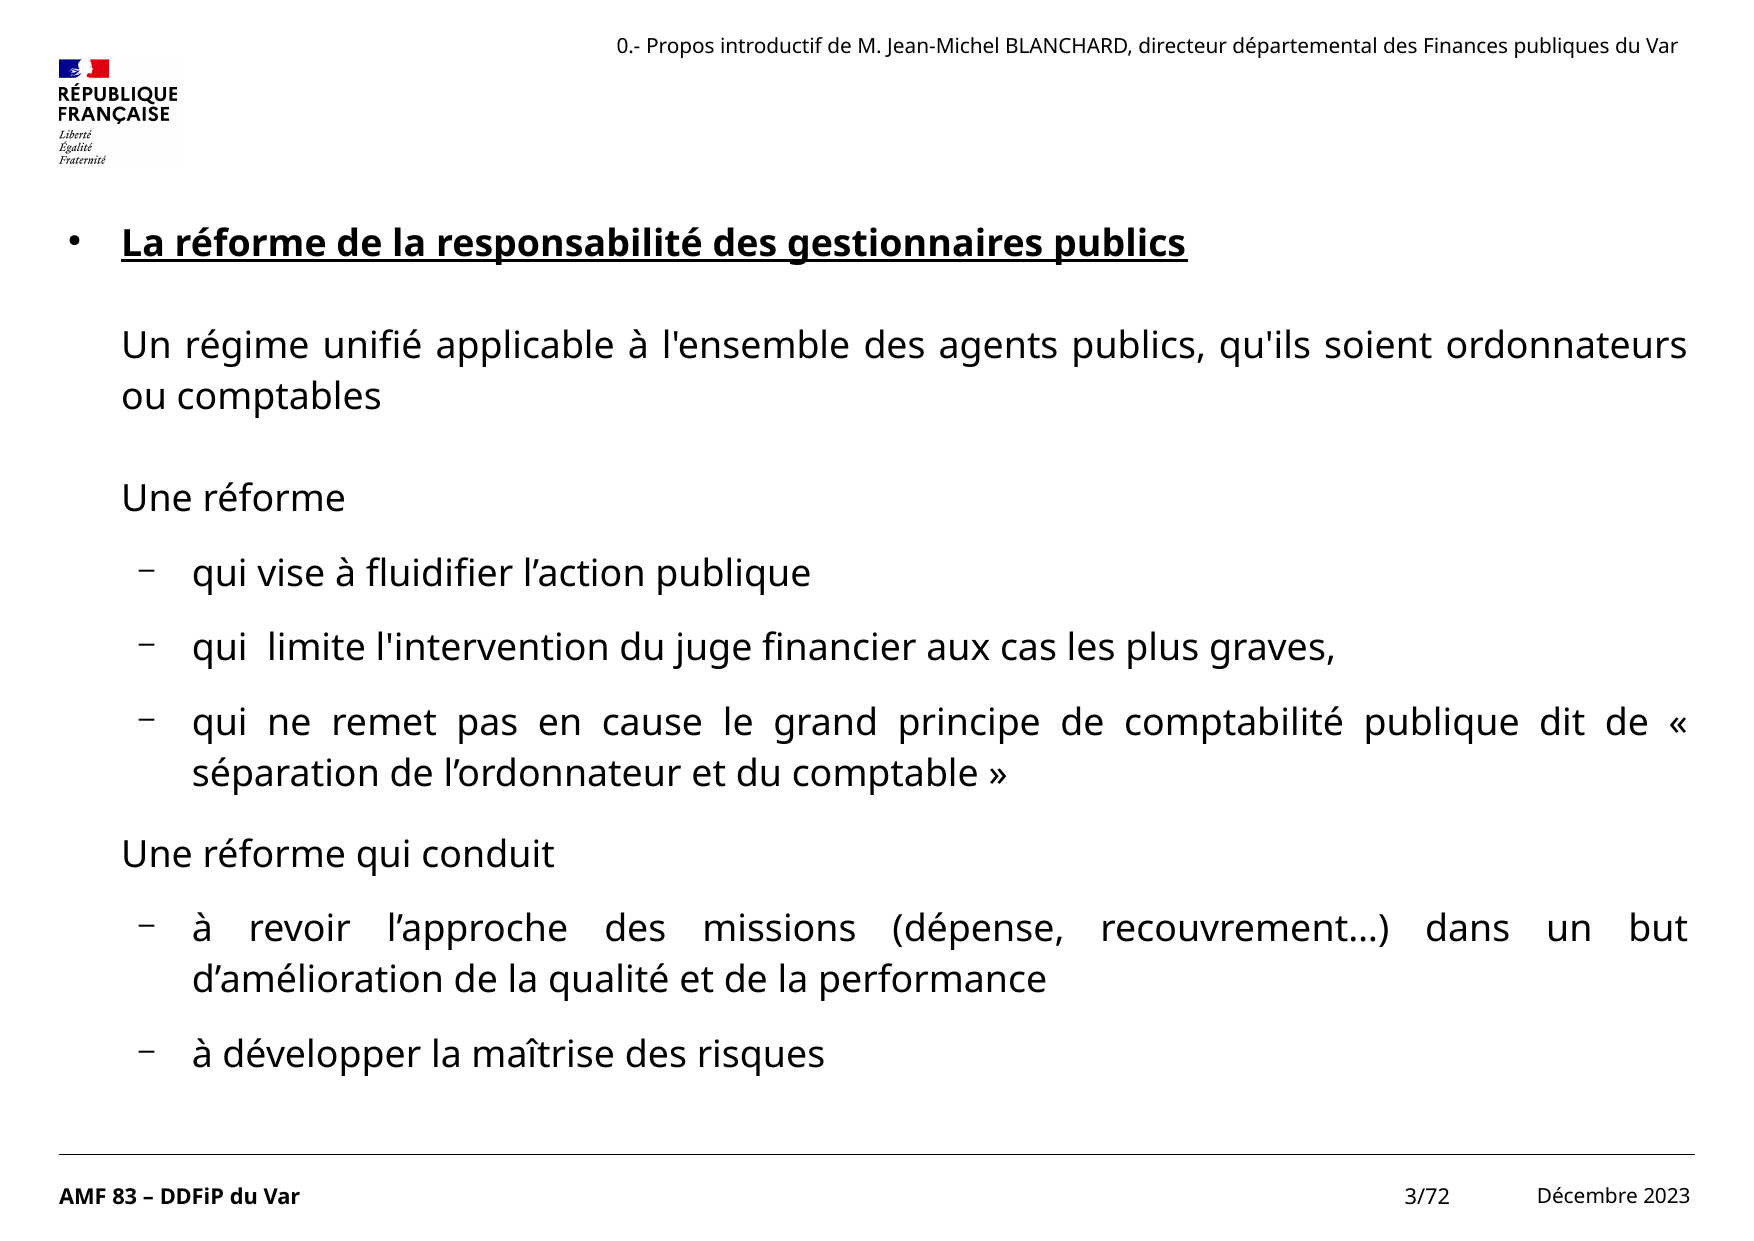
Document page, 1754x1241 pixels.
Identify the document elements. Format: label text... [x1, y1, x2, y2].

text_box 0.- Propos introductif de M. Jean-Michel BLANCHARD, directeur départemental des Finances publiques du Var [224, 23, 1694, 107]
picture [59, 59, 178, 164]
list La réforme de la responsabilité des gestionnaires publics Un régime unifié applicable à l'ensemble des agents publics, qu'ils soient ordonnateurs ou comptables Une réforme qui vise à fluidifier l’action publique qui limite l'intervention du juge financier aux cas les plus graves, qui ne remet pas en cause le grand principe de comptabilité publique dit de « séparation de l’ordonnateur et du comptable » Une réforme qui conduit à revoir l’approche des missions (dépense, recouvrement…) dans un but d’amélioration de la qualité et de la performance à développer la maîtrise des risques [50, 165, 1690, 1145]
